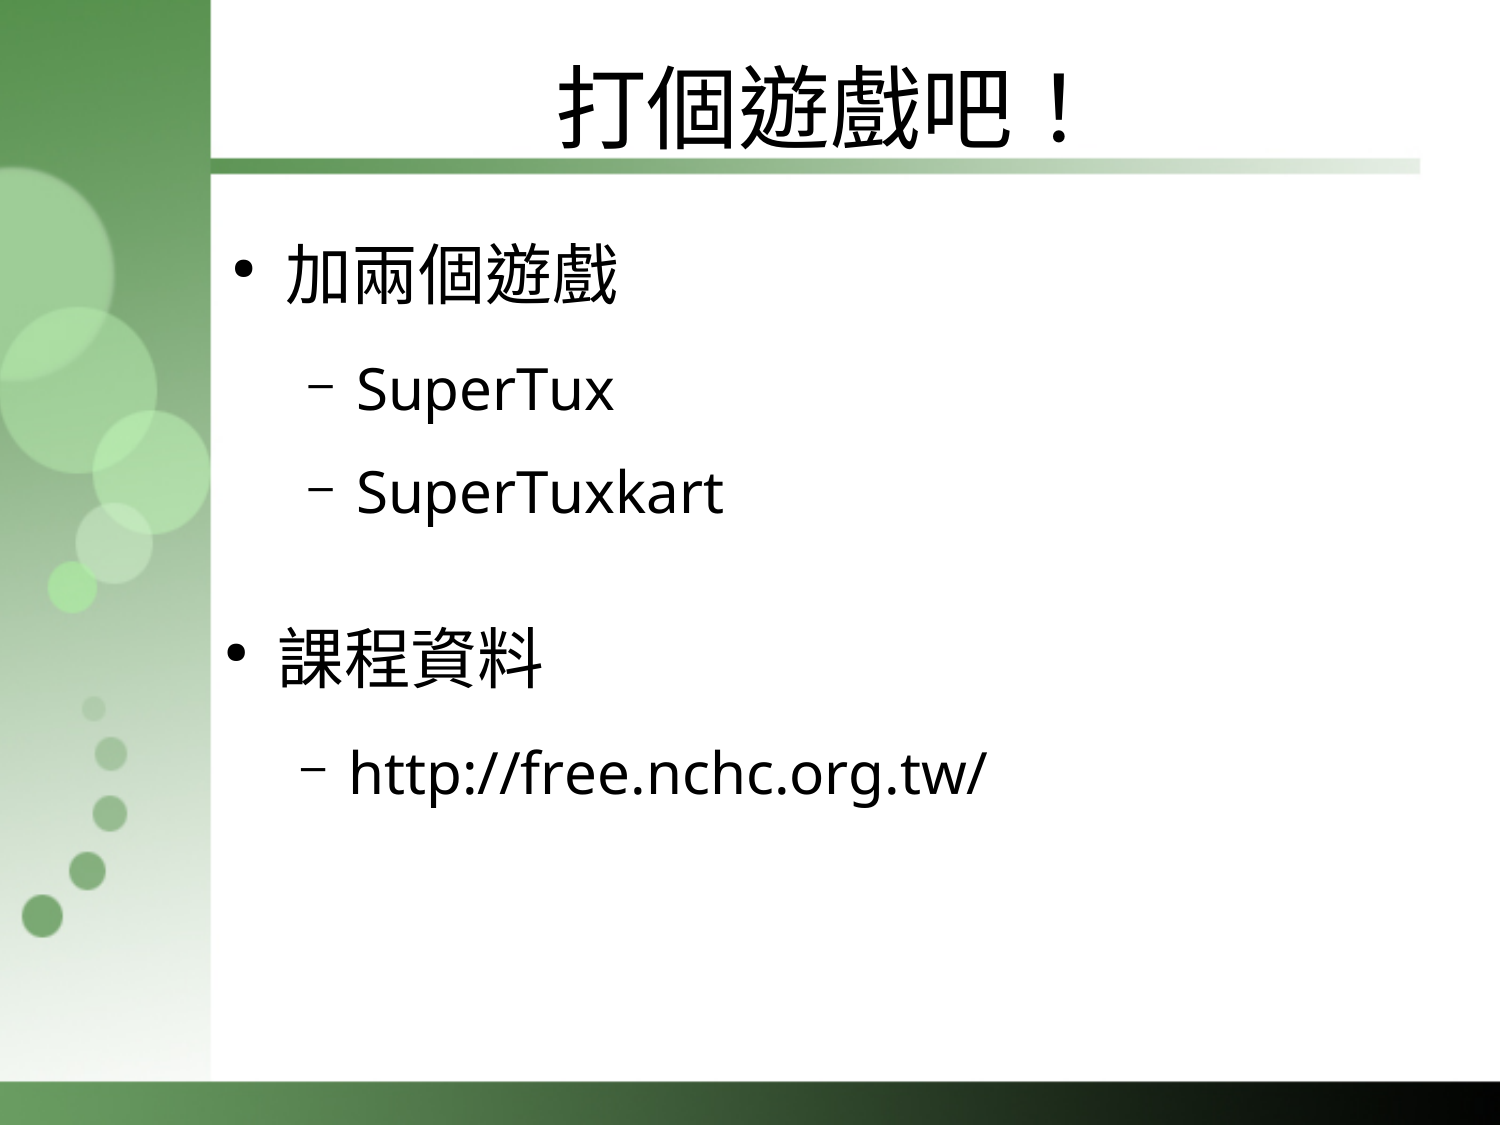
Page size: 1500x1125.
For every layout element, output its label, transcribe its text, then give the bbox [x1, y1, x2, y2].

list 加兩個遊戲 SuperTux SuperTuxkart [214, 221, 1447, 591]
picture [0, 0, 1500, 1125]
list 課程資料 http://free.nchc.org.tw/ [206, 605, 1439, 975]
title 打個遊戲吧！ [214, 44, 1447, 161]
